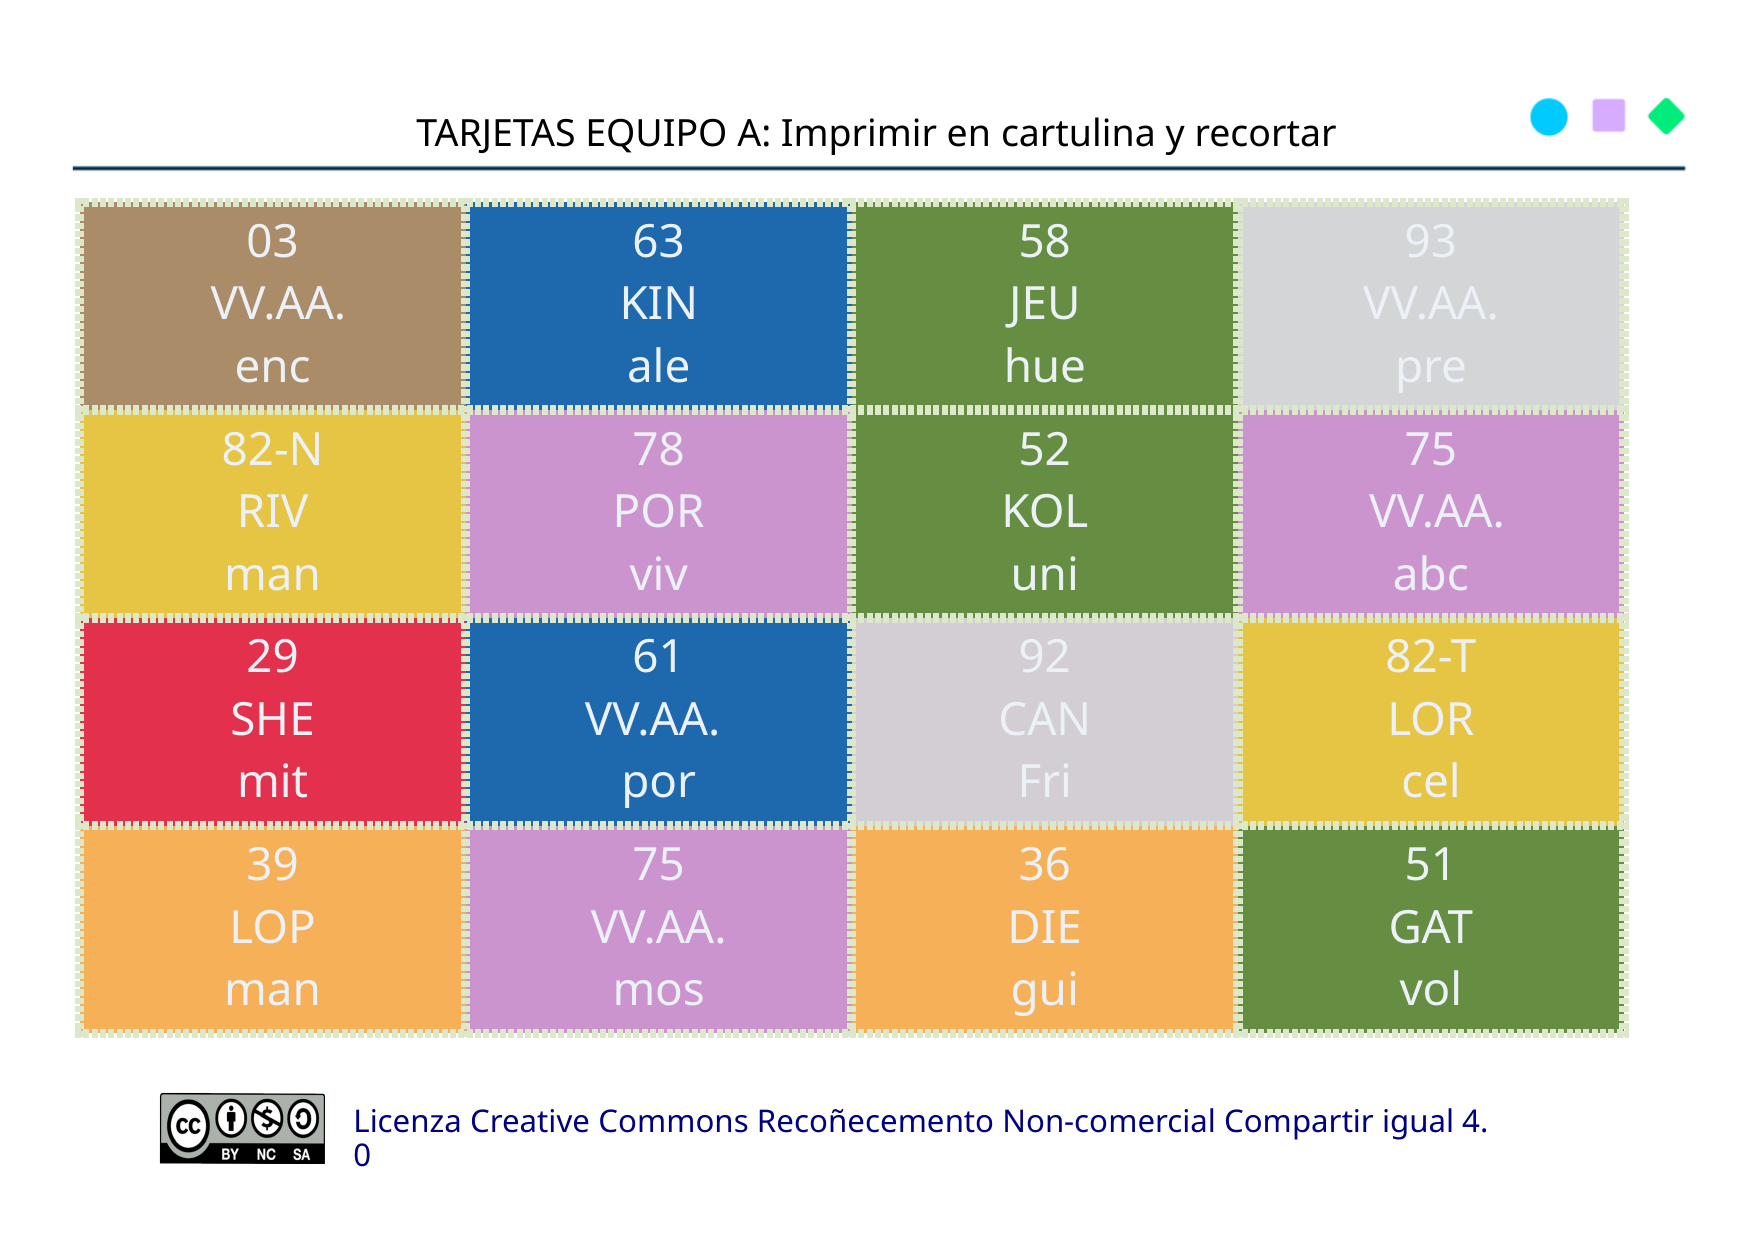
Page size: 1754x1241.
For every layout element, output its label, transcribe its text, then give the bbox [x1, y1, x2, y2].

table_cell 75 VV.AA. abc [1238, 410, 1624, 618]
table_cell 75 VV.AA. mos [466, 826, 852, 1033]
table_header 58 JEU hue [852, 202, 1238, 410]
table_cell 92 CAN Fri [852, 618, 1238, 826]
table_cell 61 VV.AA. por [466, 618, 852, 826]
table_cell 36 DIE gui [852, 826, 1238, 1033]
table_header 63 KIN ale [466, 202, 852, 410]
table_cell 82-T LOR cel [1238, 618, 1624, 826]
table_cell 78 POR viv [466, 410, 852, 618]
table_header 93 VV.AA. pre [1238, 202, 1624, 410]
text_box Licenza Creative Commons Recoñecemento Non-comercial Compartir igual 4.0 [338, 1072, 1506, 1170]
table_header 03 VV.AA. enc [80, 202, 466, 410]
table_cell 51 GAT vol [1238, 826, 1624, 1033]
picture [59, 70, 1695, 194]
table_cell 29 SHE mit [80, 618, 466, 826]
table_cell 82-N RIV man [80, 410, 466, 618]
table_cell 39 LOP man [80, 826, 466, 1033]
table_cell 52 KOL uni [852, 410, 1238, 618]
picture [159, 1092, 325, 1164]
